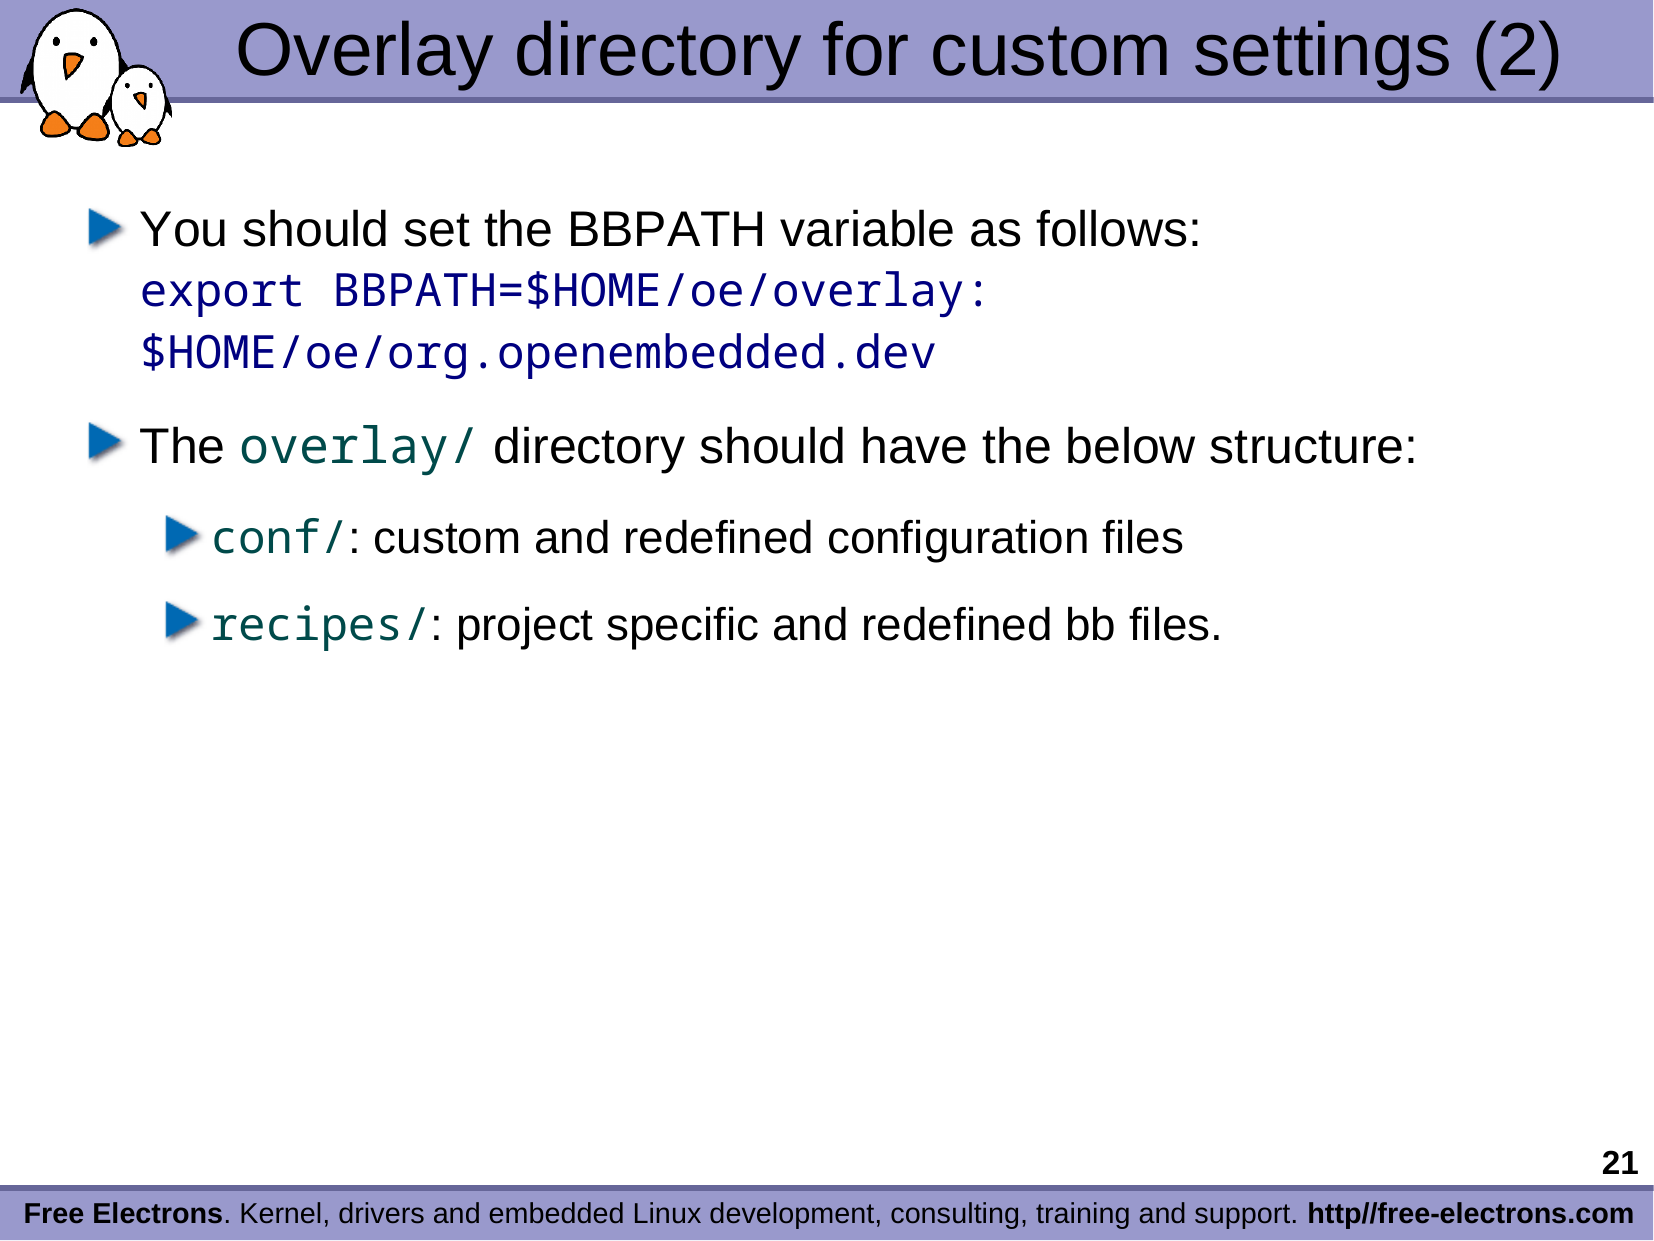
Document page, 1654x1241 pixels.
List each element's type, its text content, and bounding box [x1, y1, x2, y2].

list You should set the BBPATH variable as follows: export BBPATH=$HOME/oe/overlay: $HOME/oe/org.openembedded.dev The overlay/ directory should have the below structure: conf/: custom and redefined configuration files recipes/: project specific and redefined bb files. [68, 201, 1592, 1118]
title Overlay directory for custom settings (2) [155, 0, 1646, 99]
picture [20, 8, 172, 147]
